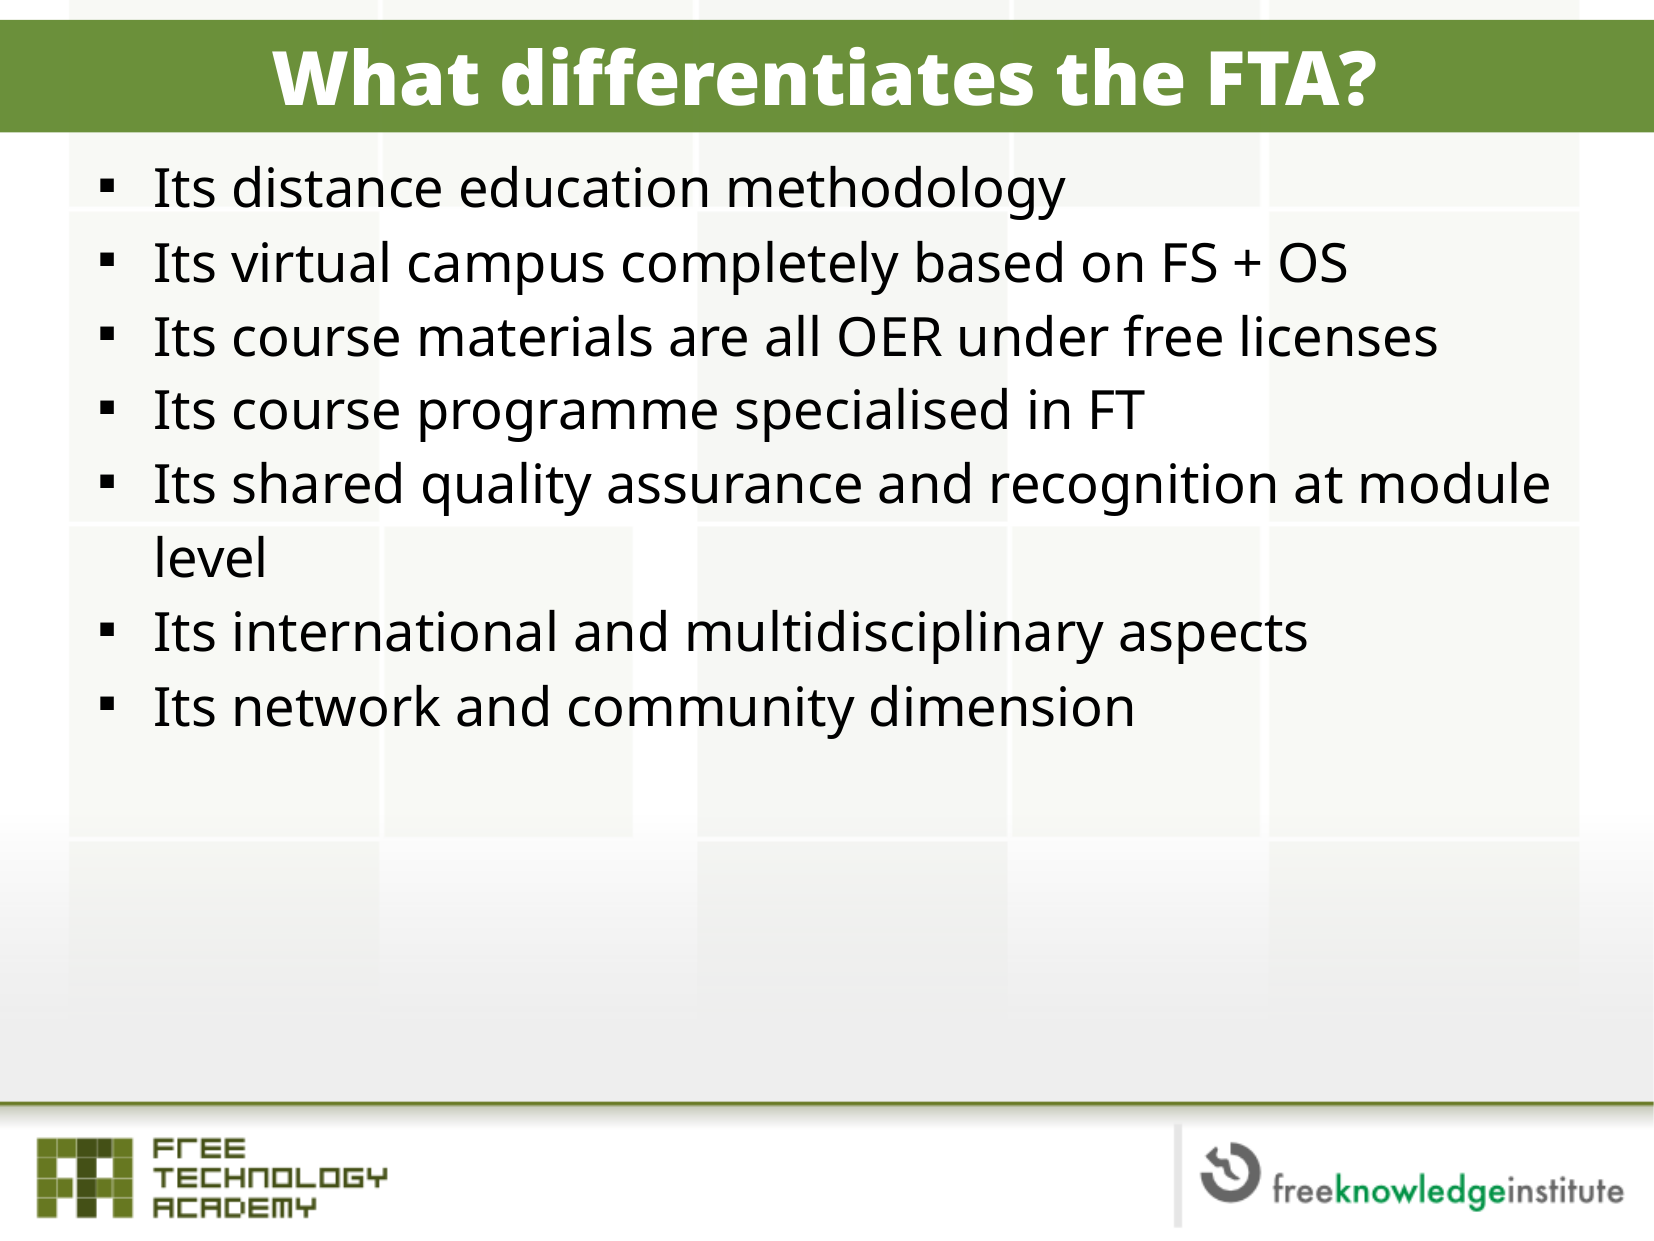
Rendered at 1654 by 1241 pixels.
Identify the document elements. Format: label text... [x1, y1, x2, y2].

title What differentiates the FTA? [37, 32, 1613, 120]
picture [0, 0, 1654, 19]
picture [0, 133, 1654, 1241]
list Its distance education methodology Its virtual campus completely based on FS + OS Its course materials are all OER under free licenses Its course programme specialised in FT Its shared quality assurance and recognition at module level Its international and multidisciplinary aspects Its network and community dimension [82, 150, 1571, 954]
